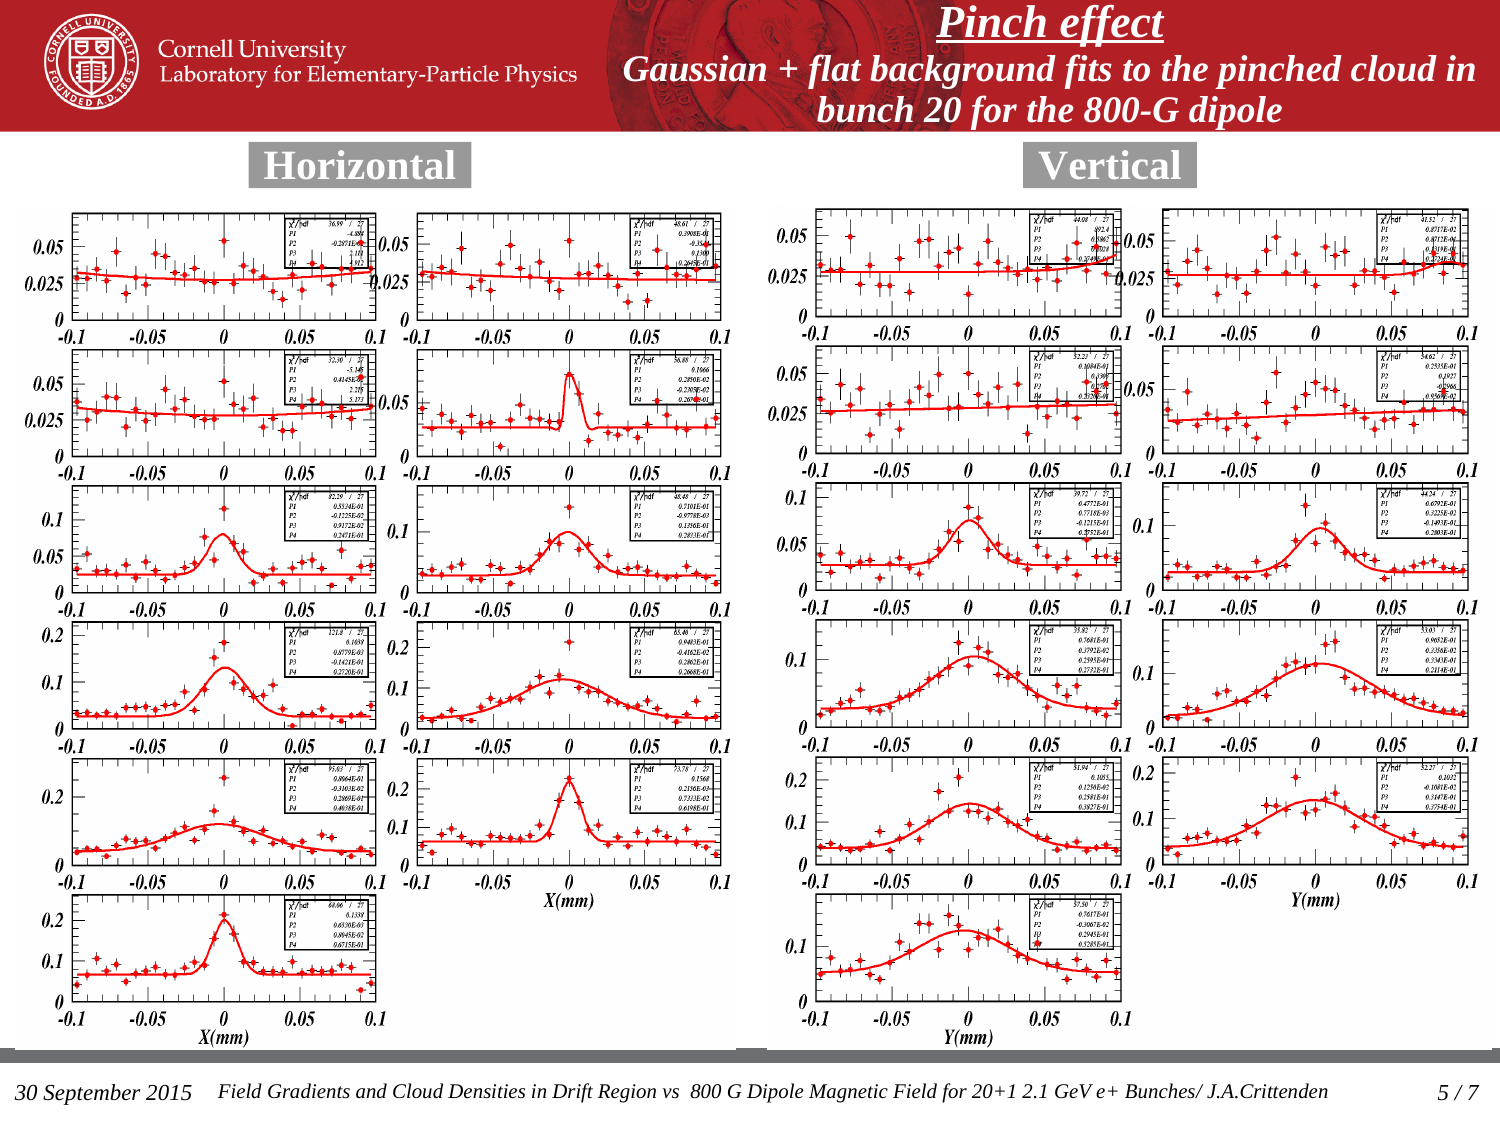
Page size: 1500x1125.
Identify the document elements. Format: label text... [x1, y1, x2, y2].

picture [15, 209, 736, 1051]
picture [0, 0, 1500, 132]
picture [767, 203, 1492, 1051]
text_box Vertical [1023, 141, 1197, 189]
text_box Horizontal [248, 141, 472, 189]
title Pinch effect Gaussian + flat background fits to the pinched cloud in bunch 20 for the 800-G dipole [600, 0, 1500, 131]
